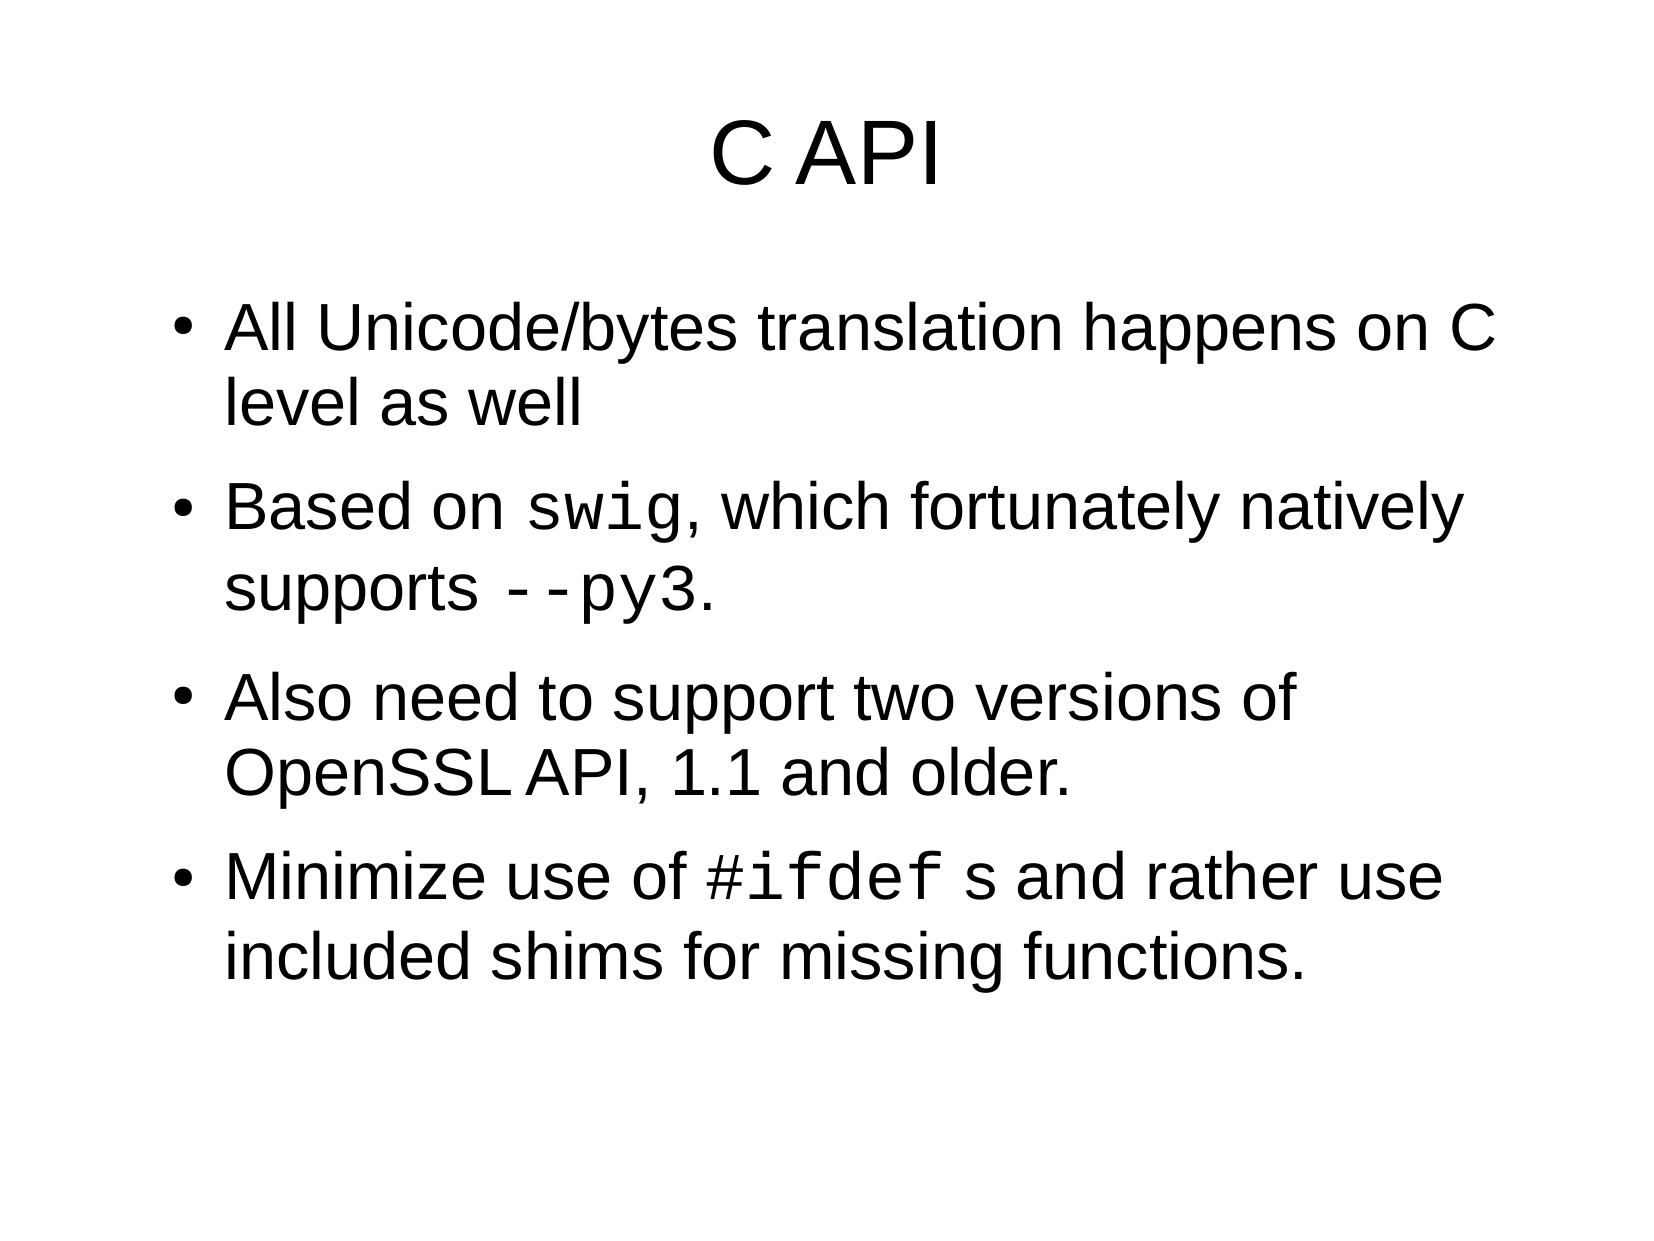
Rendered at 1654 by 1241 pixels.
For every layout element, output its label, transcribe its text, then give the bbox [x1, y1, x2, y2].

title C API [82, 49, 1571, 257]
list All Unicode/bytes translation happens on C level as well Based on swig, which fortunately natively supports --py3. Also need to support two versions of OpenSSL API, 1.1 and older. Minimize use of #ifdef s and rather use included shims for missing functions. [82, 290, 1571, 1109]
